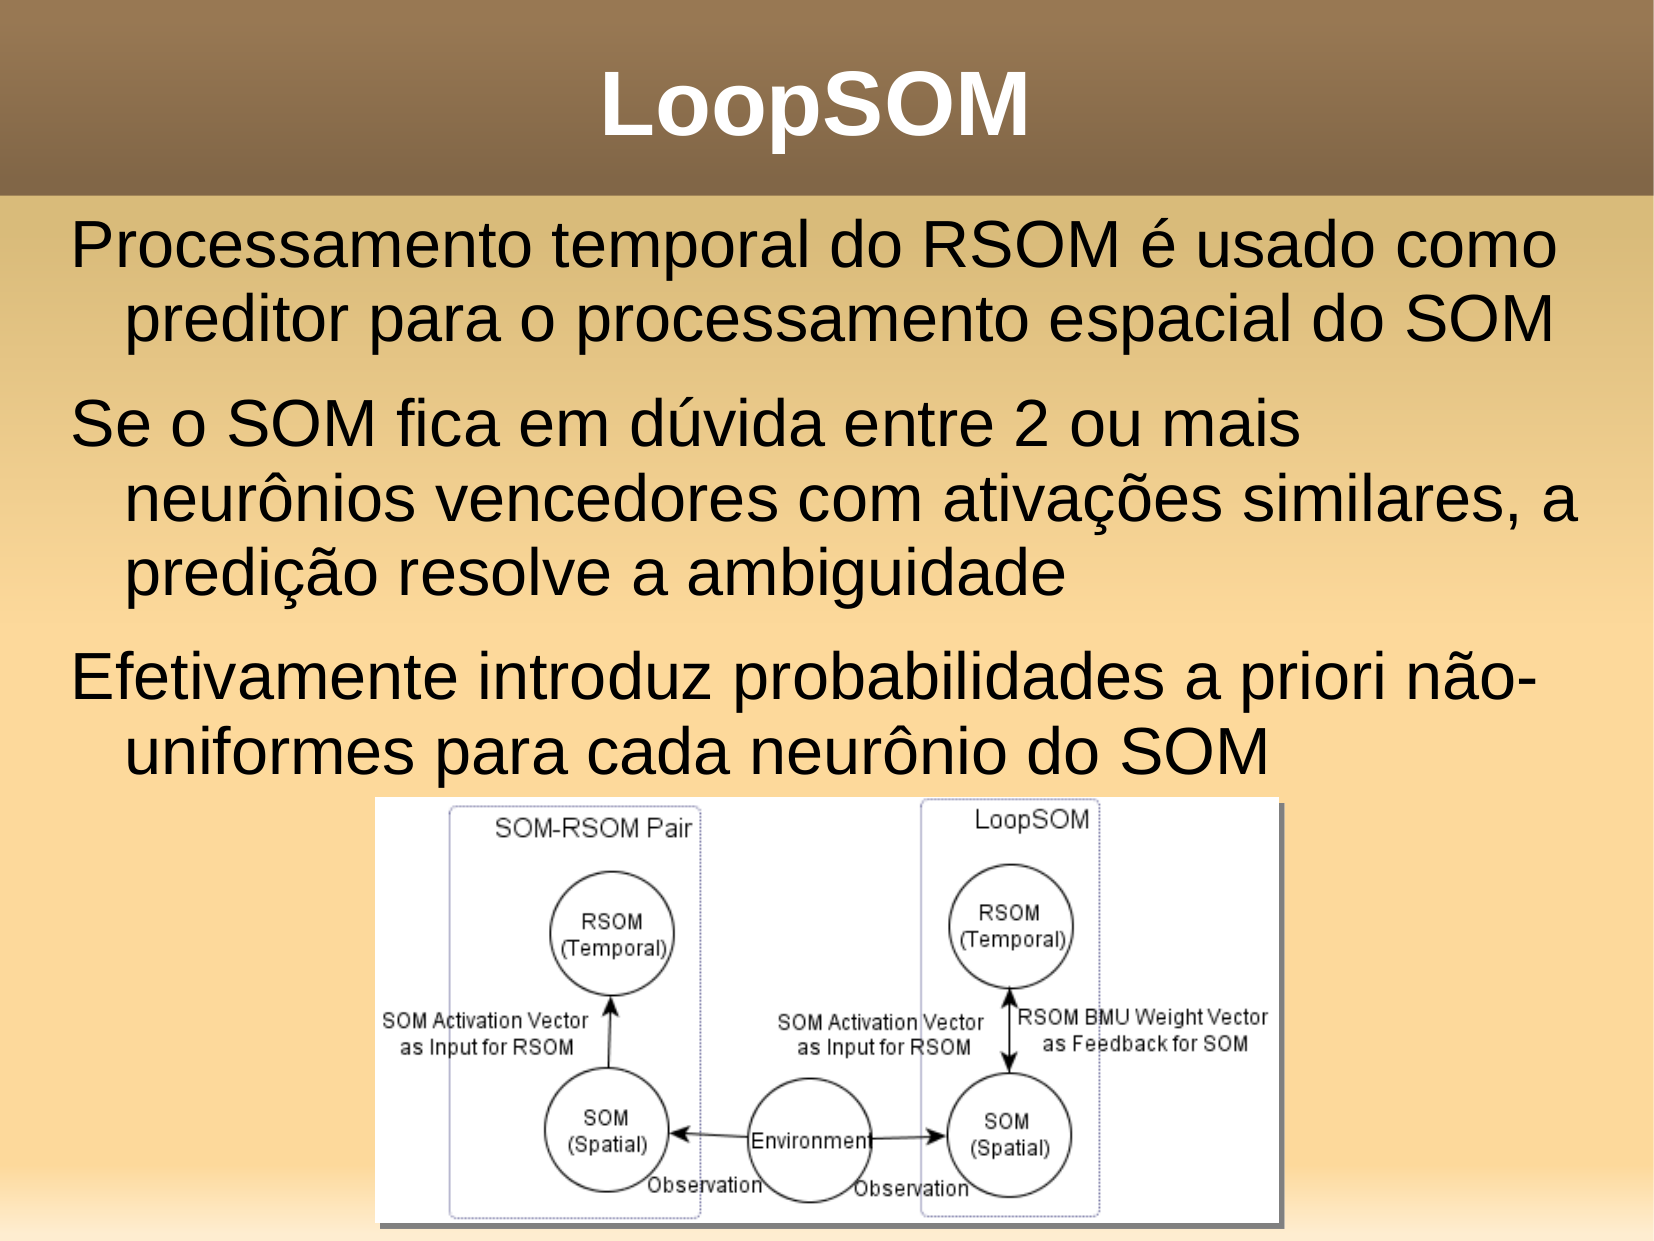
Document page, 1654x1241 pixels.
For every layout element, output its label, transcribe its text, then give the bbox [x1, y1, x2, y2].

picture [0, 0, 1654, 1241]
list Processamento temporal do RSOM é usado como preditor para o processamento espacial do SOM Se o SOM fica em dúvida entre 2 ou mais neurônios vencedores com ativações similares, a predição resolve a ambiguidade Efetivamente introduz probabilidades a priori não-uniformes para cada neurônio do SOM [53, 206, 1601, 1026]
title LoopSOM [76, 0, 1565, 206]
